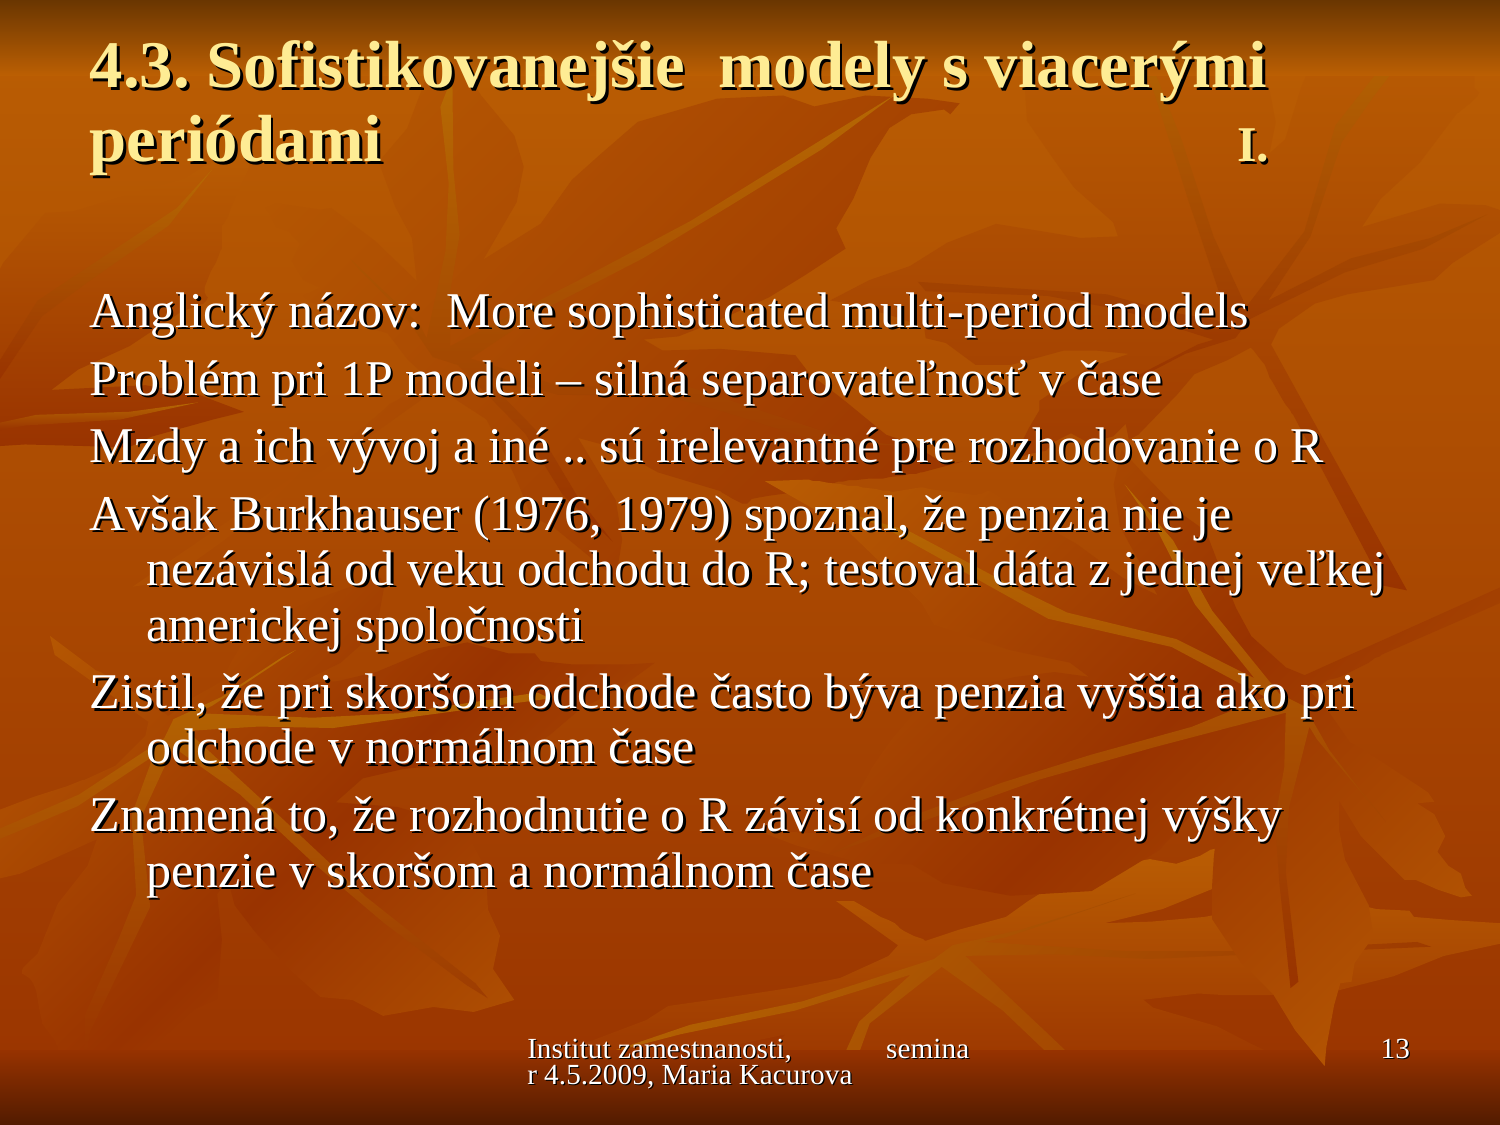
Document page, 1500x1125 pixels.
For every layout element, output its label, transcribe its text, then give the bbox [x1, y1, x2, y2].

title 4.3. Sofistikovanejšie modely s viacerými periódami I. [75, 11, 1426, 267]
list Anglický názov: More sophisticated multi-period models Problém pri 1P modeli – silná separovateľnosť v čase Mzdy a ich vývoj a iné .. sú irelevantné pre rozhodovanie o R Avšak Burkhauser (1976, 1979) spoznal, že penzia nie je nezávislá od veku odchodu do R; testoval dáta z jednej veľkej americkej spoločnosti Zistil, že pri skoršom odchode často býva penzia vyššia ako pri odchode v normálnom čase Znamená to, že rozhodnutie o R závisí od konkrétnej výšky penzie v skoršom a normálnom čase [75, 275, 1426, 1001]
